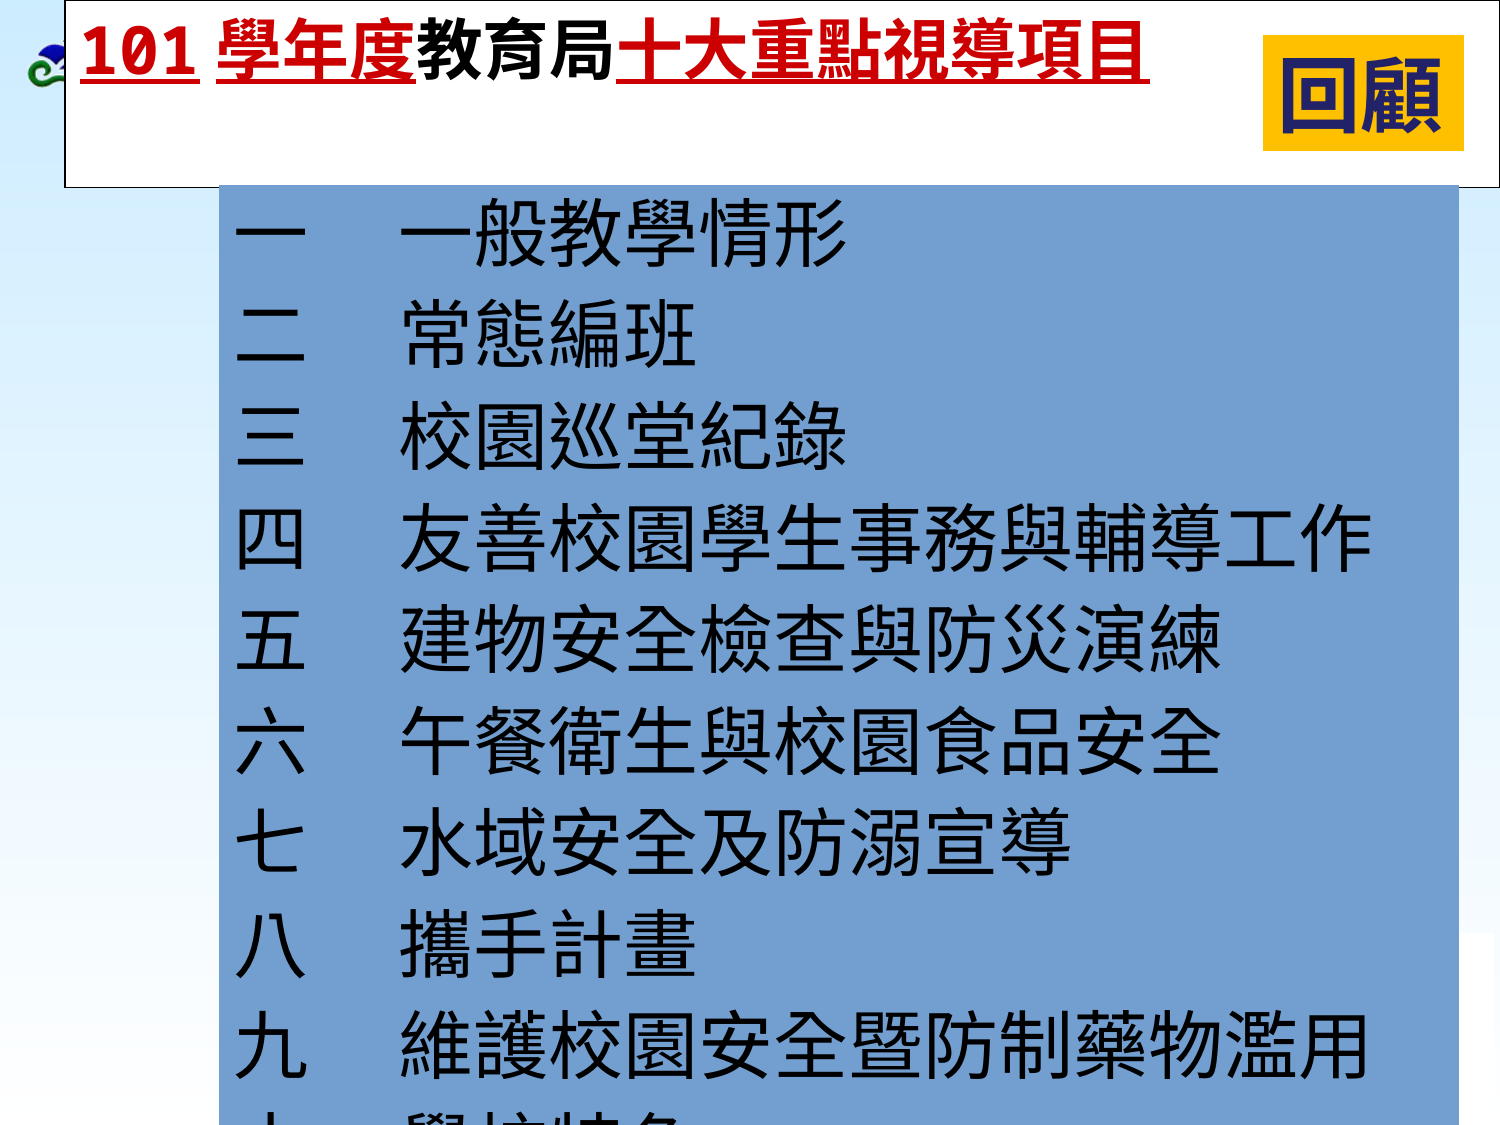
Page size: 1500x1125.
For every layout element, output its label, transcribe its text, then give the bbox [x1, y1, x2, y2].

table_cell 七 [219, 794, 384, 896]
table_cell 維護校園安全暨防制藥物濫用 [384, 997, 1459, 1099]
table_cell 九 [219, 997, 384, 1099]
table_cell 十 [219, 1099, 384, 1125]
table_cell 校園巡堂紀錄 [384, 388, 1459, 489]
table_header 一般教學情形 [384, 185, 1459, 286]
table_cell 六 [219, 692, 384, 794]
table_cell 友善校園學生事務與輔導工作 [384, 489, 1459, 591]
table_cell 建物安全檢查與防災演練 [384, 591, 1459, 692]
table_cell 常態編班 [384, 286, 1459, 388]
table_cell 攜手計畫 [384, 896, 1459, 997]
text_box 回顧 [1263, 35, 1464, 151]
table_cell 八 [219, 896, 384, 997]
table_cell 午餐衛生與校園食品安全 [384, 692, 1459, 794]
table_cell 學校特色 [384, 1099, 1459, 1125]
title 101學年度教育局十大重點視導項目 [64, 0, 1500, 188]
table_cell 四 [219, 489, 384, 591]
table_cell 二 [219, 286, 384, 388]
table_cell 五 [219, 591, 384, 692]
table_cell 水域安全及防溺宣導 [384, 794, 1459, 896]
table_header 一 [219, 185, 384, 286]
table_cell 三 [219, 388, 384, 489]
